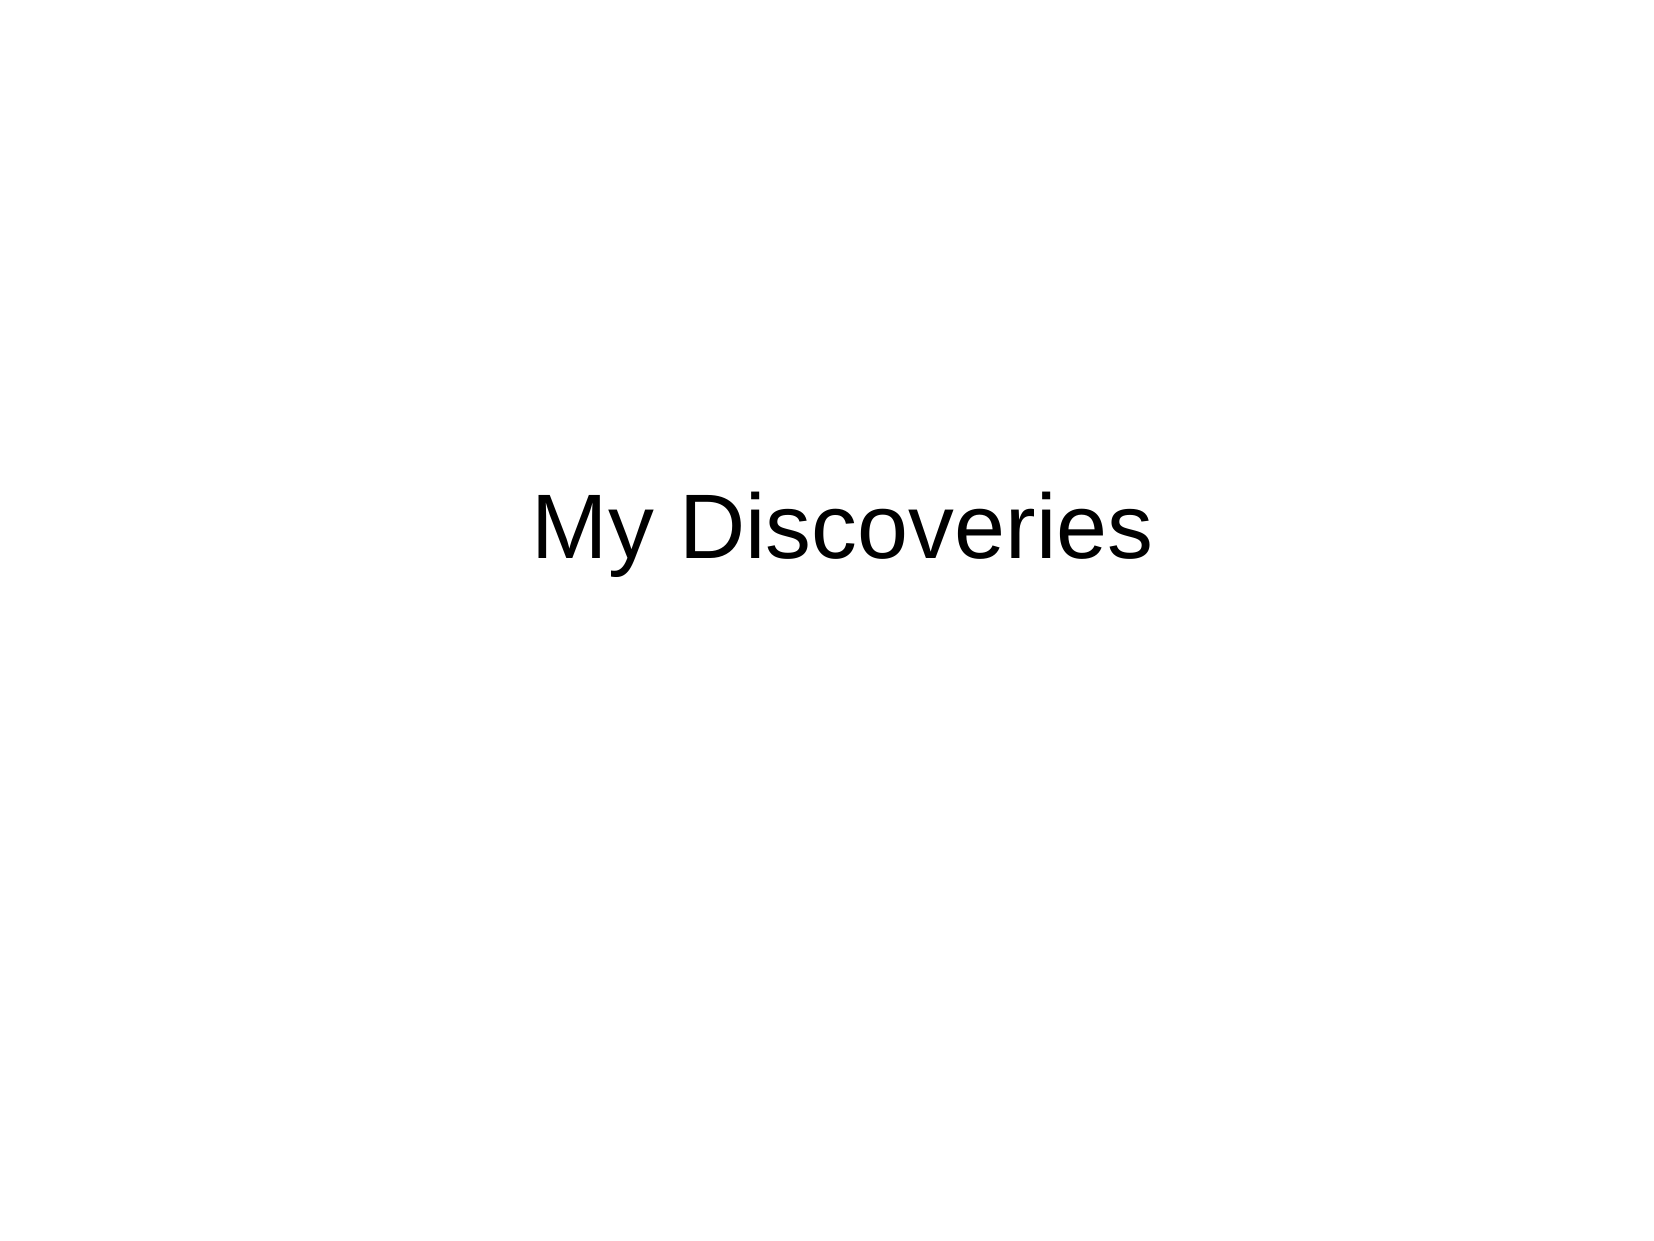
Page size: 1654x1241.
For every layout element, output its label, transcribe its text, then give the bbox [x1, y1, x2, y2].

text_box My Discoveries [516, 475, 1170, 579]
